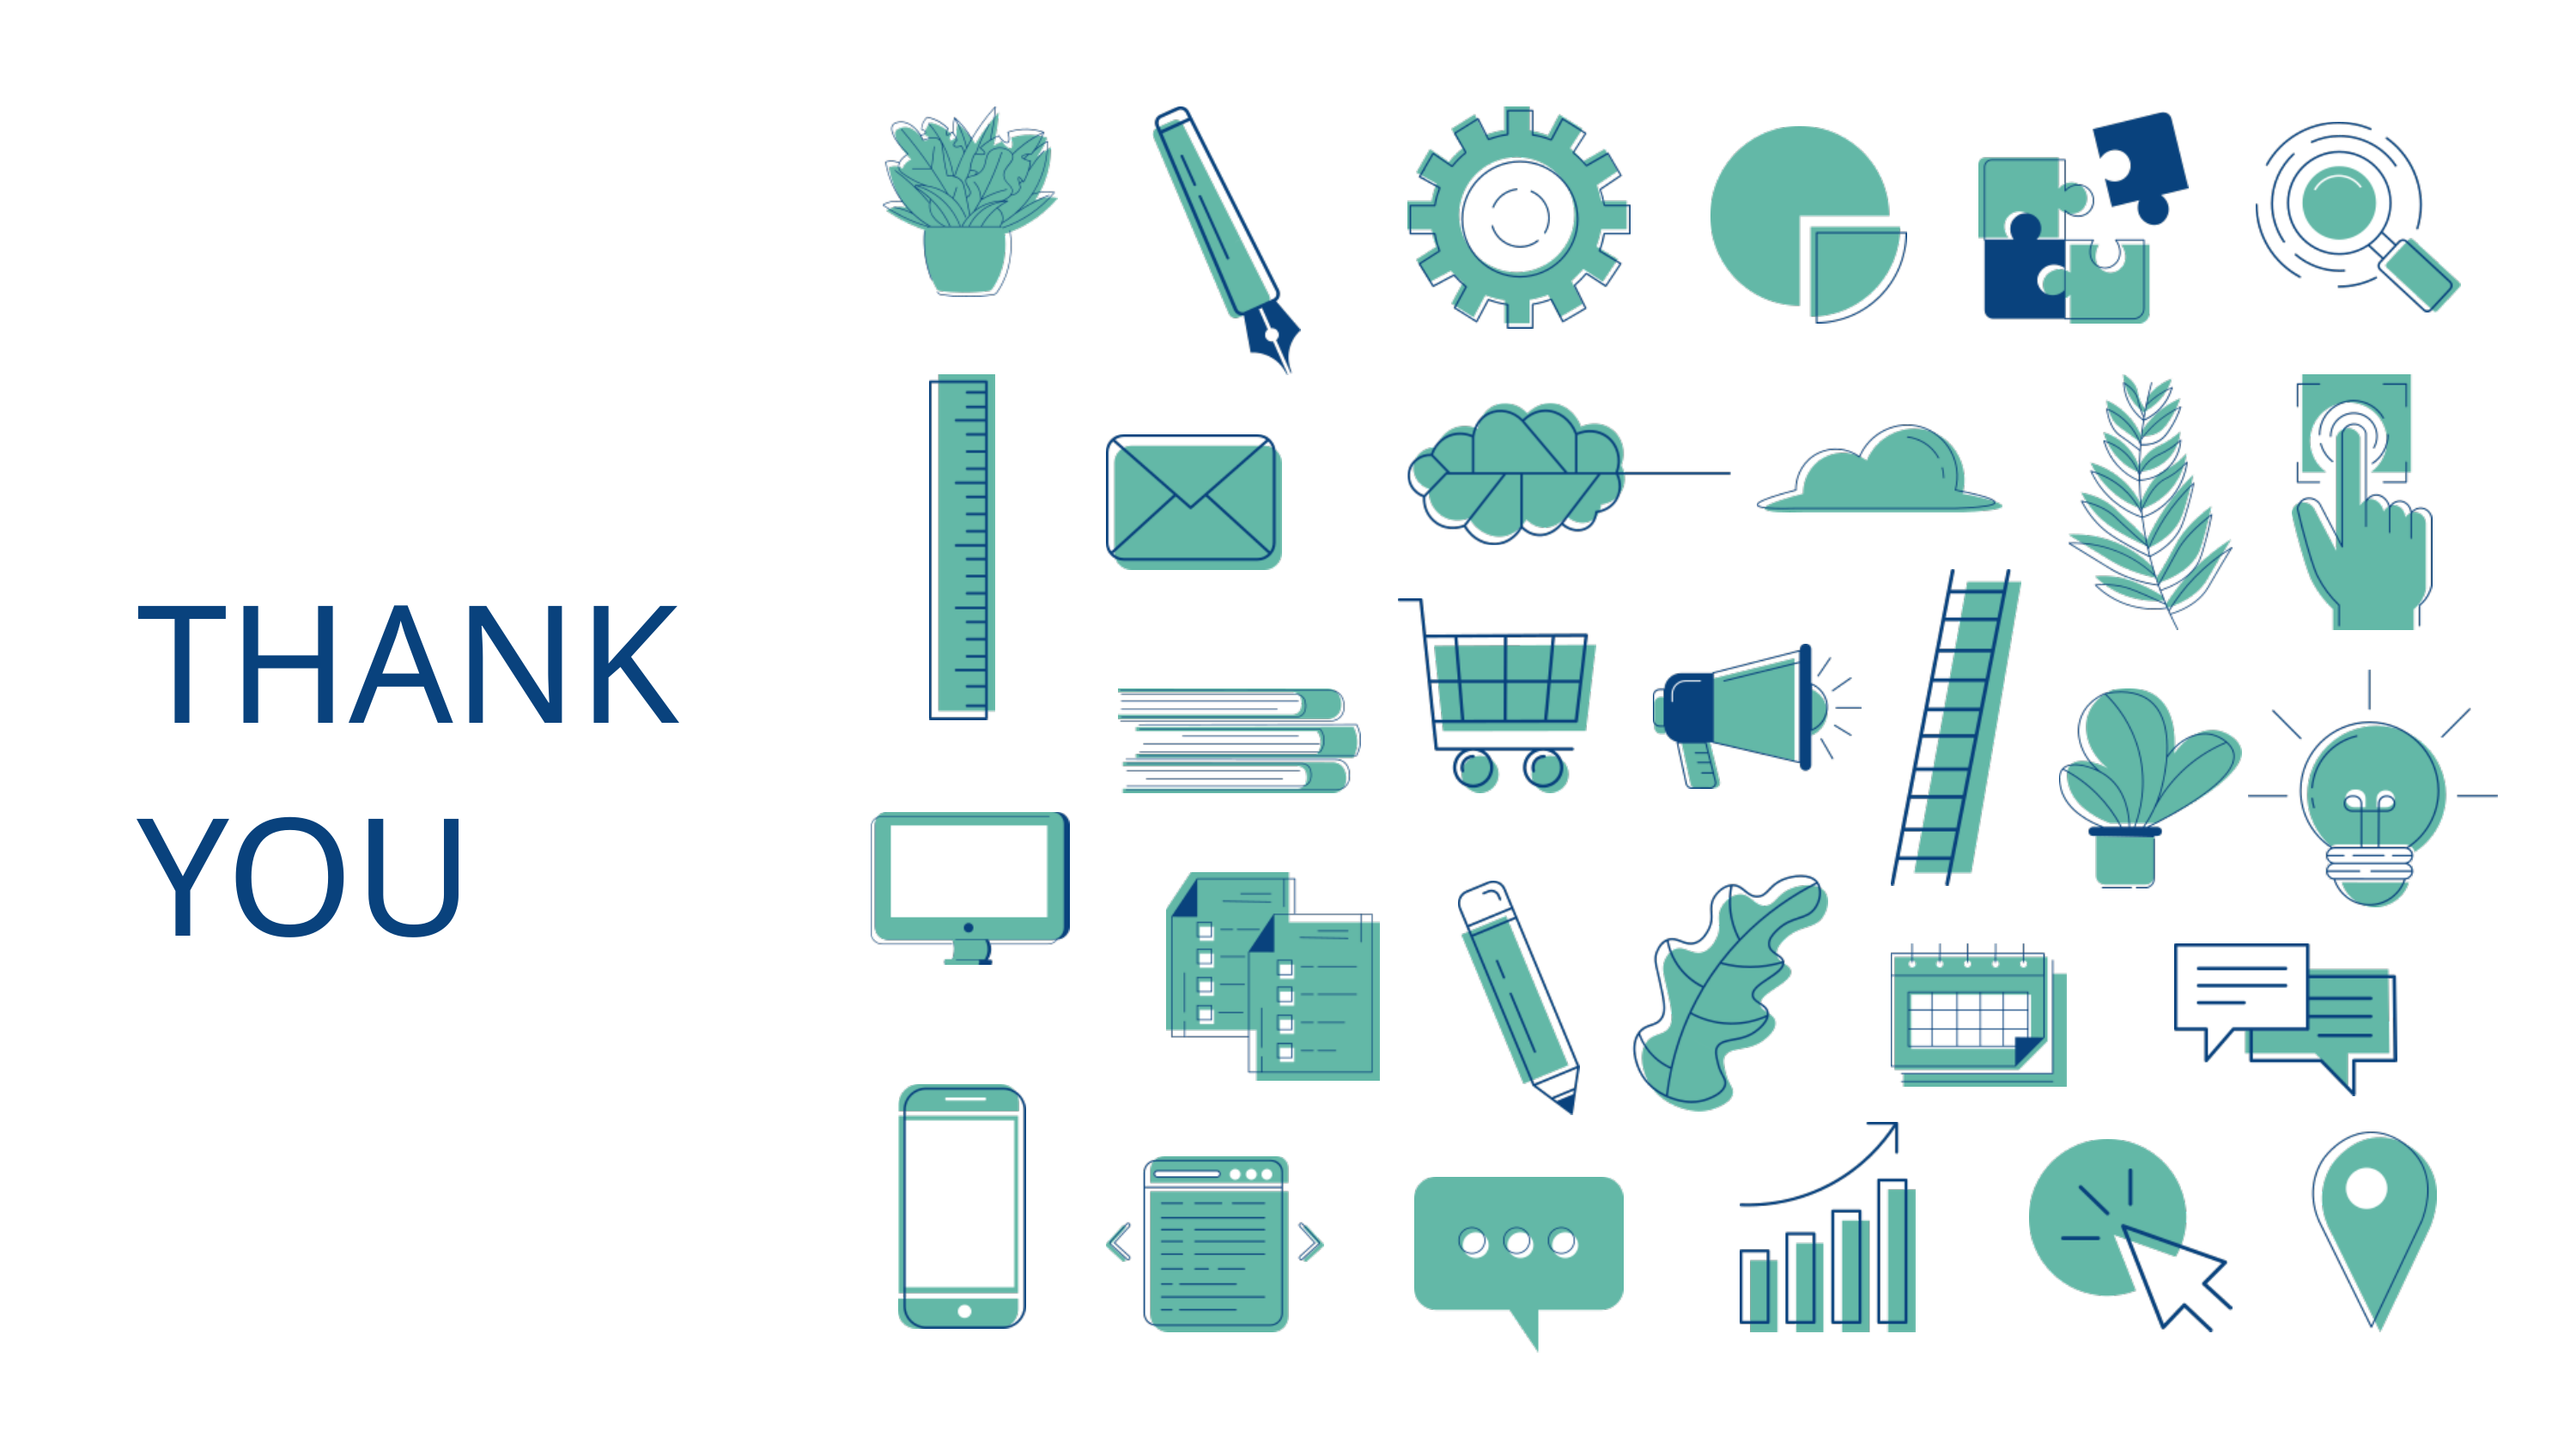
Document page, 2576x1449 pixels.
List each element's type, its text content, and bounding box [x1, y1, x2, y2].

picture [1106, 434, 1282, 570]
picture [1891, 569, 2021, 886]
picture [1407, 403, 1731, 545]
picture [1166, 872, 1380, 1081]
picture [1740, 1122, 1916, 1332]
picture [1152, 106, 1301, 375]
picture [1653, 644, 1862, 789]
picture [898, 1084, 1026, 1329]
picture [2174, 943, 2397, 1096]
picture [883, 106, 1058, 297]
picture [1630, 872, 1828, 1112]
picture [2059, 688, 2242, 889]
picture [963, 812, 1070, 965]
picture [1458, 881, 1580, 1116]
picture [2248, 670, 2498, 907]
picture [2029, 1139, 2233, 1332]
picture [1757, 421, 2002, 512]
picture [1414, 1177, 1624, 1353]
picture [2256, 122, 2461, 312]
picture [1398, 598, 1596, 793]
picture [1106, 1156, 1324, 1332]
picture [2069, 374, 2233, 630]
picture [1710, 126, 1907, 324]
picture [1978, 112, 2189, 324]
picture [929, 374, 995, 720]
picture [1891, 943, 2067, 1087]
picture [2309, 1131, 2437, 1332]
text_box THANK YOU [137, 543, 963, 979]
picture [2292, 374, 2433, 630]
picture [1407, 106, 1631, 329]
picture [1118, 688, 1361, 793]
